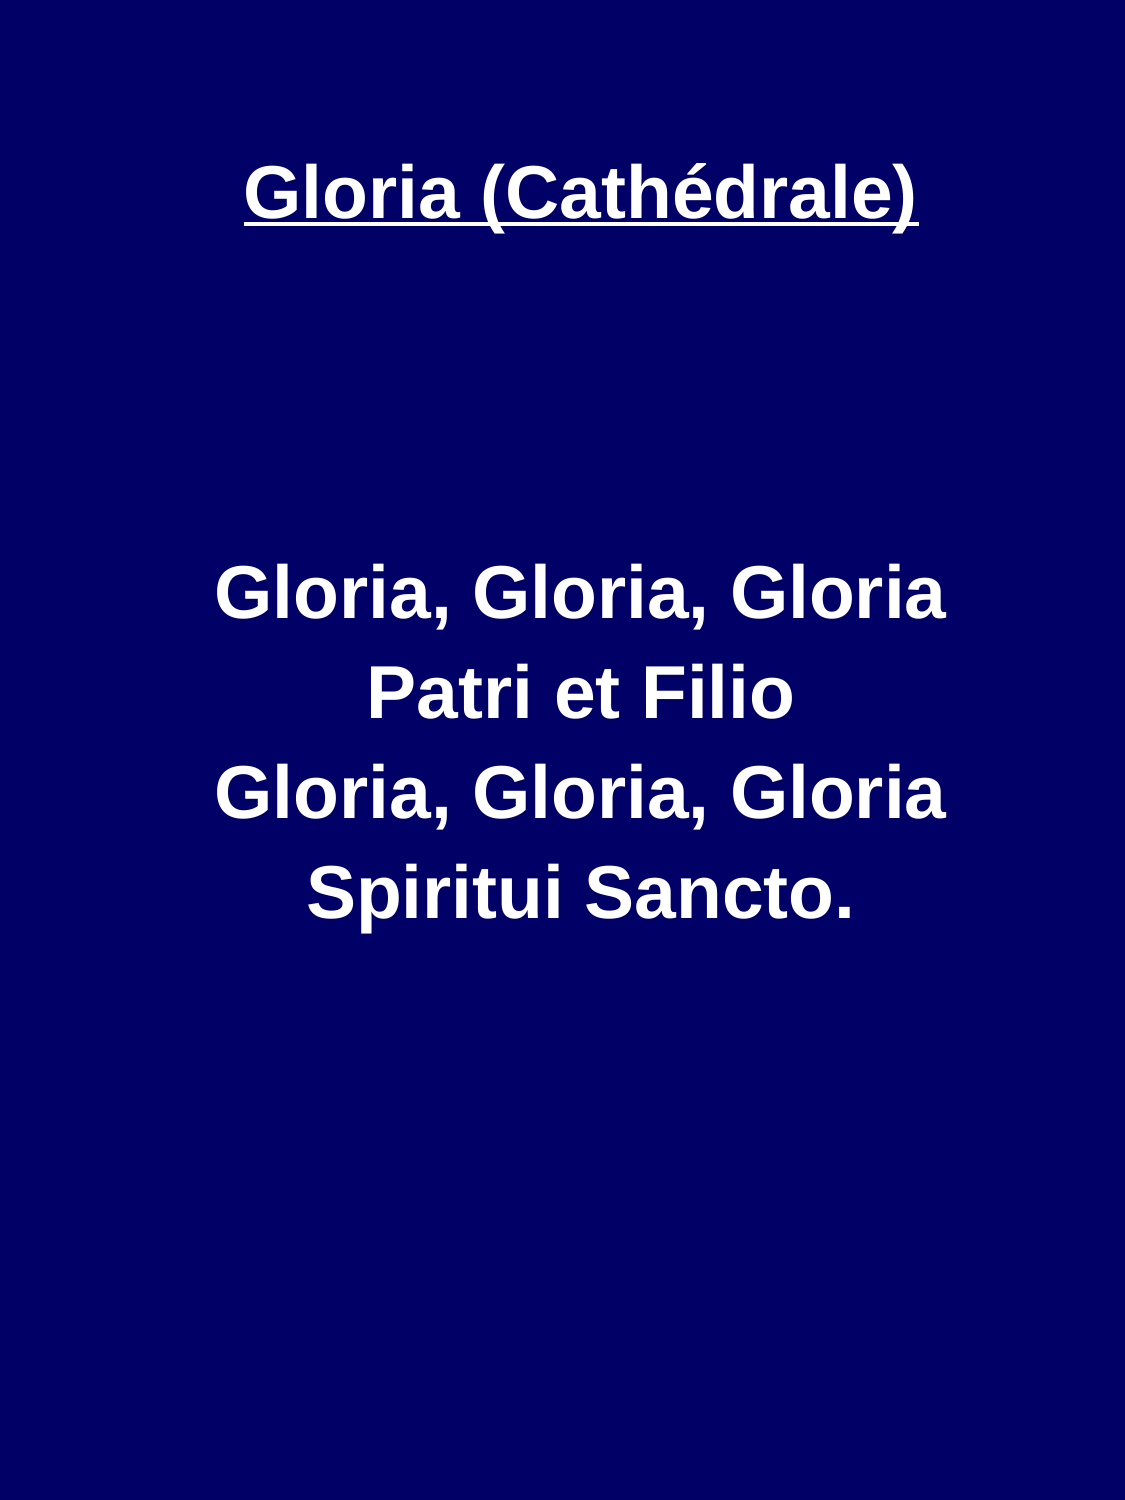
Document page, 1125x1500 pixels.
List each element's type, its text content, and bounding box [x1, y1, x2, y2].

text_box Gloria (Cathédrale) Gloria, Gloria, Gloria Patri et Filio Gloria, Gloria, Gloria Spiritui Sancto. [4, 135, 1125, 780]
